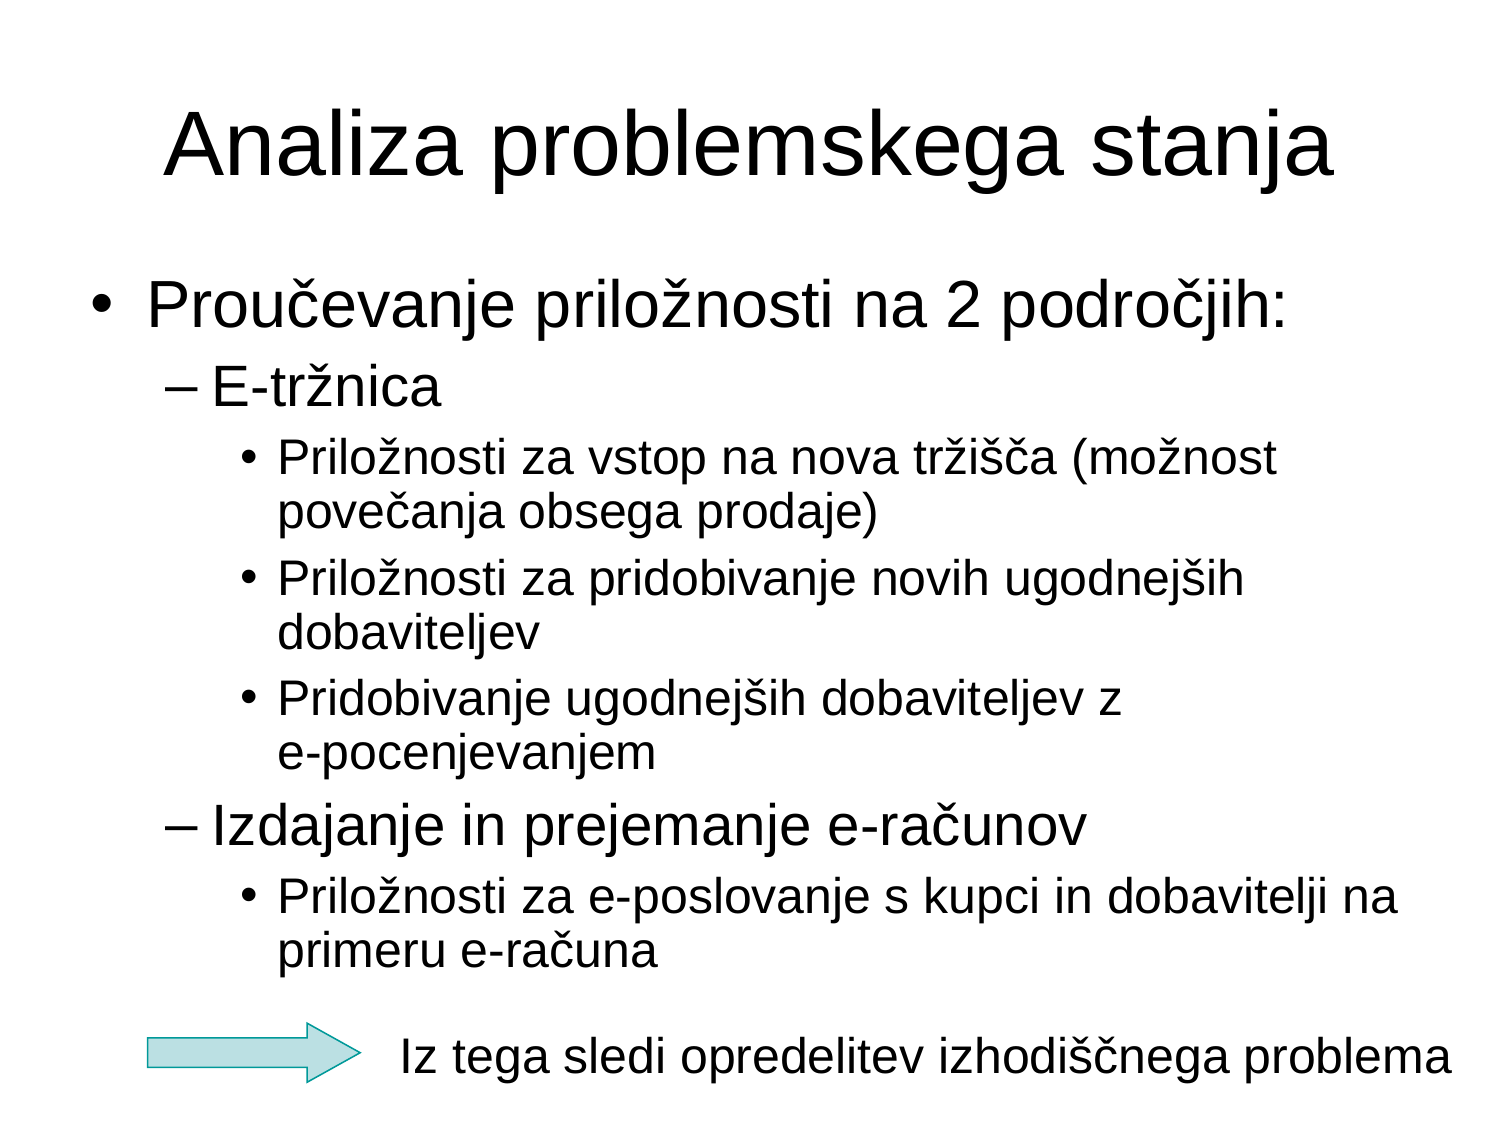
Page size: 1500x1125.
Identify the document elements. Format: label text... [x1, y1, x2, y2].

list Proučevanje priložnosti na 2 področjih: E-tržnica Priložnosti za vstop na nova tržišča (možnost povečanja obsega prodaje) Priložnosti za pridobivanje novih ugodnejših dobaviteljev Pridobivanje ugodnejših dobaviteljev z e-pocenjevanjem Izdajanje in prejemanje e-računov Priložnosti za e-poslovanje s kupci in dobavitelji na primeru e-računa [75, 262, 1426, 1078]
text_box Iz tega sledi opredelitev izhodiščnega problema [385, 1015, 1468, 1091]
text_box [147, 1023, 361, 1083]
title Analiza problemskega stanja [75, 45, 1426, 233]
